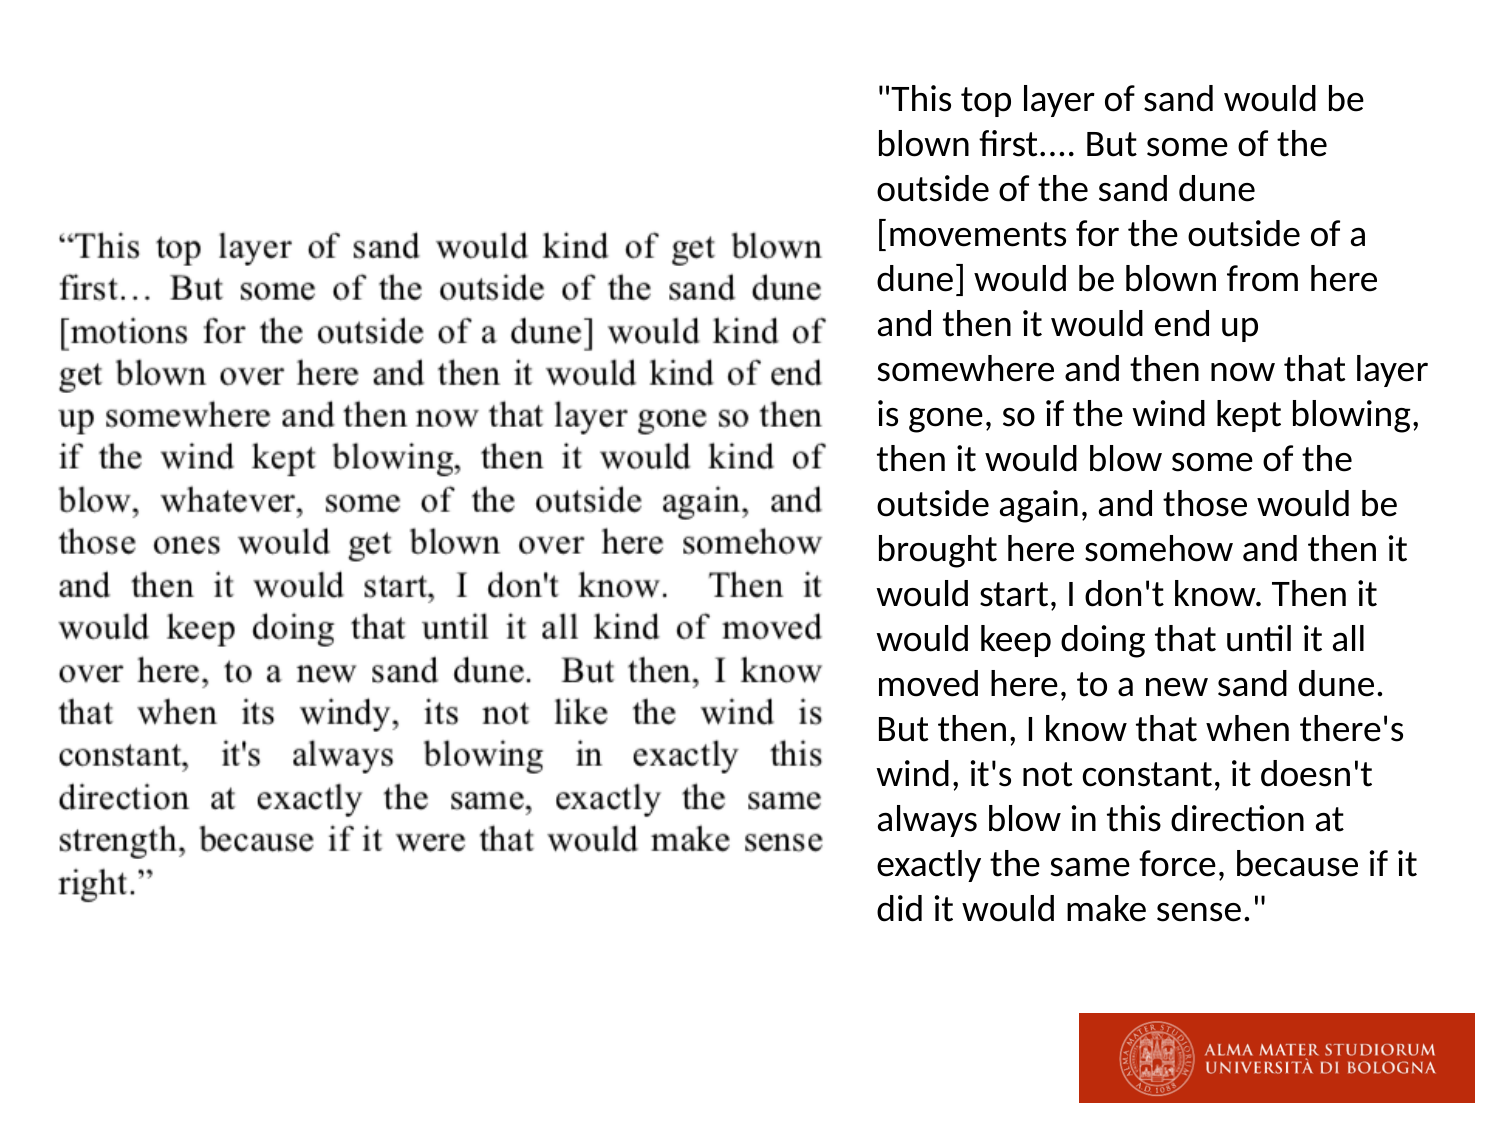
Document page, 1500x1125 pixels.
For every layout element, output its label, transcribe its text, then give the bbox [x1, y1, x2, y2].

picture [43, 218, 846, 907]
text_box "This top layer of sand would be blown first.... But some of the outside of the sand dune [movements for the outside of a dune] would be blown from here and then it would end up somewhere and then now that layer is gone, so if the wind kept blowing, then it would blow some of the outside again, and those would be brought here somehow and then it would start, I don't know. Then it would keep doing that until it all moved here, to a new sand dune. But then, I know that when there's wind, it's not constant, it doesn't always blow in this direction at exactly the same force, because if it did it would make sense." [861, 66, 1457, 991]
